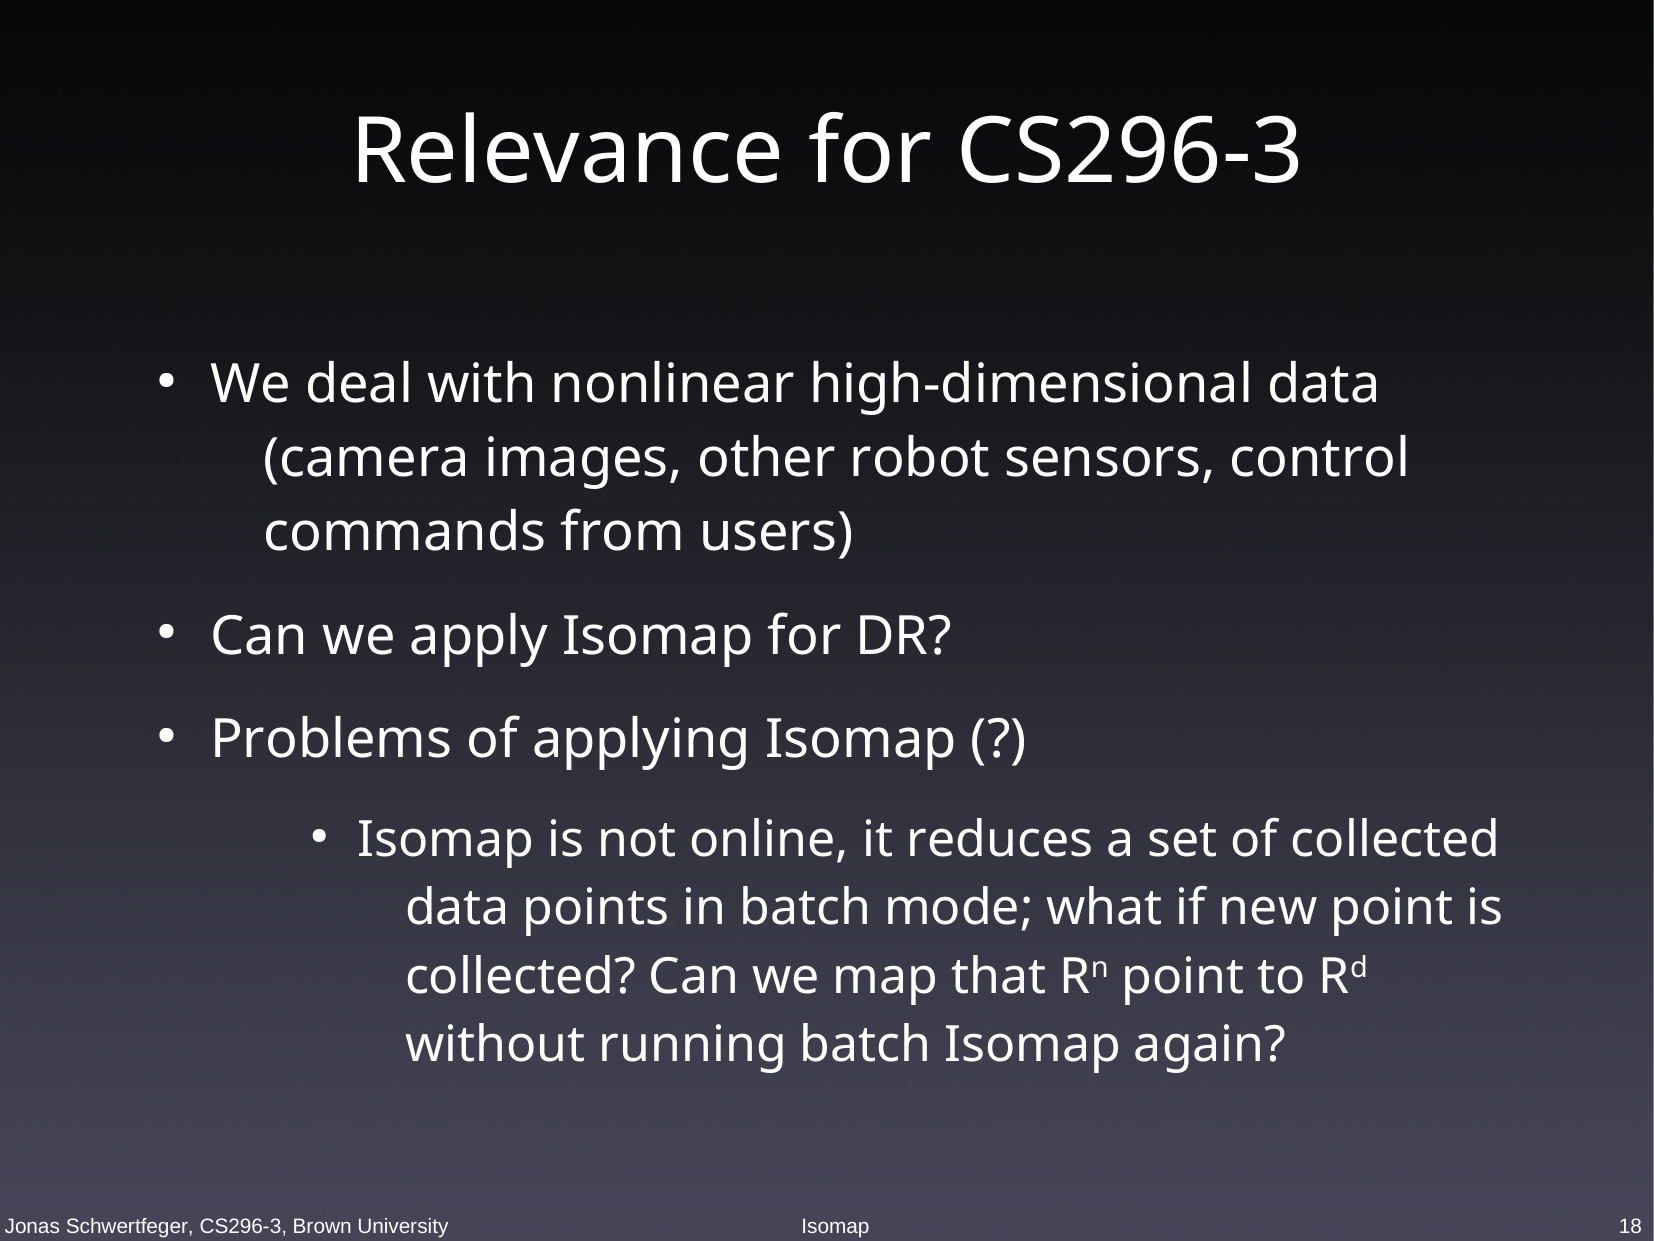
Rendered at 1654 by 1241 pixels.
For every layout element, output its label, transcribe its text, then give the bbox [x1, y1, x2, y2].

list We deal with nonlinear high-dimensional data (camera images, other robot sensors, control commands from users) Can we apply Isomap for DR? Problems of applying Isomap (?) Isomap is not online, it reduces a set of collected data points in batch mode; what if new point is collected? Can we map that Rn point to Rd without running batch Isomap again? [121, 344, 1534, 1127]
picture [0, 0, 1654, 1241]
title Relevance for CS296-3 [121, 43, 1534, 251]
